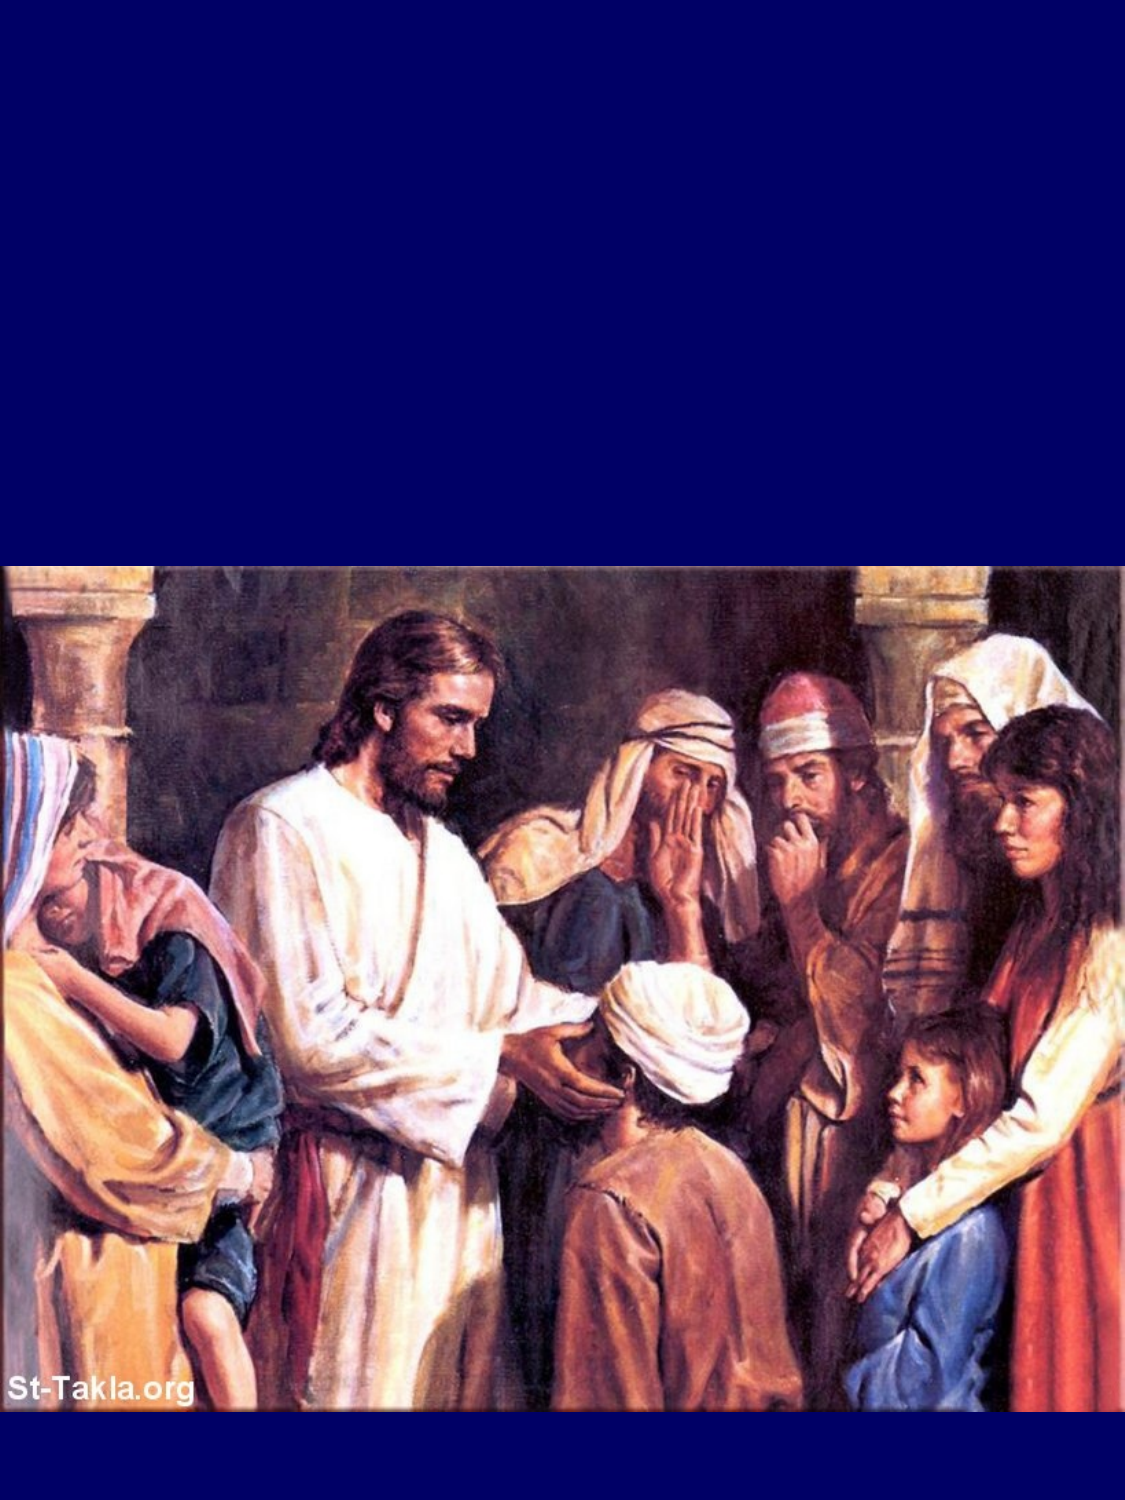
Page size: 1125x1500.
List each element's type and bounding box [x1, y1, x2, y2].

picture [0, 566, 1125, 1412]
